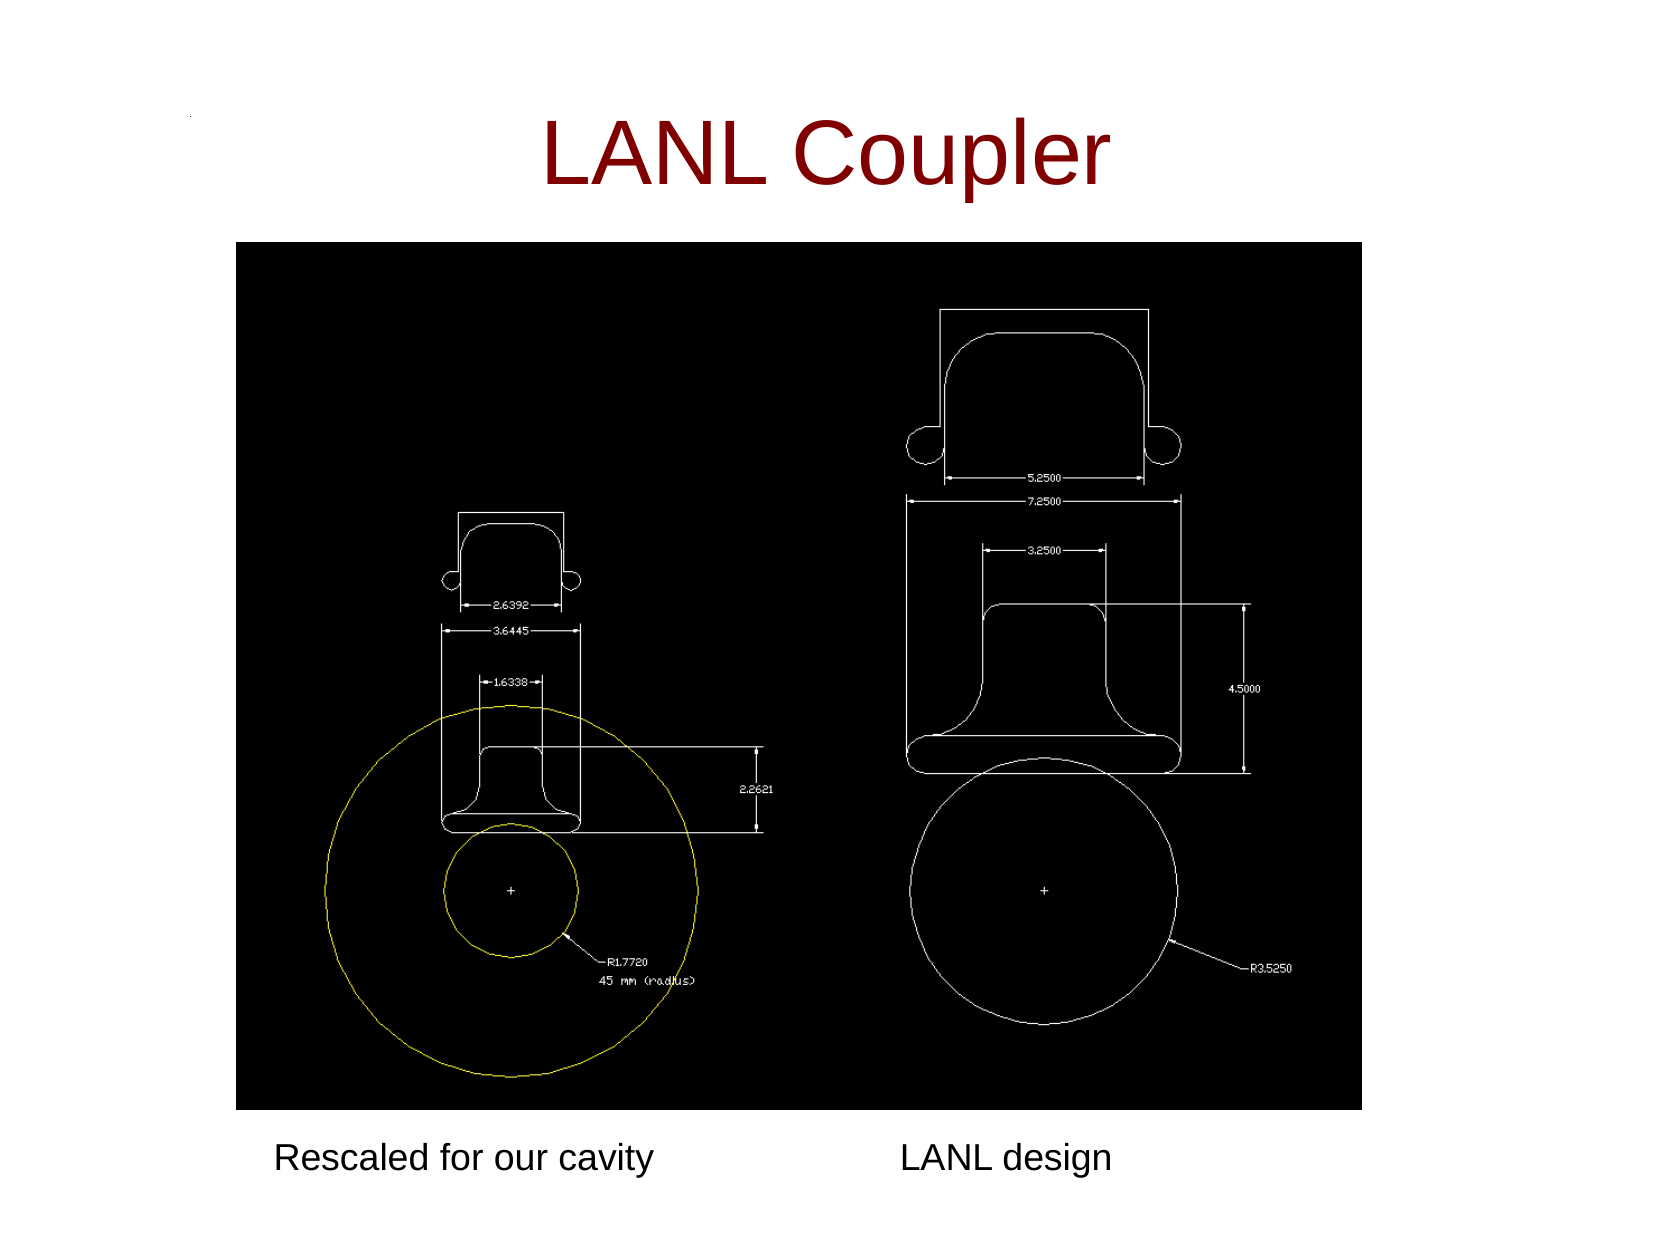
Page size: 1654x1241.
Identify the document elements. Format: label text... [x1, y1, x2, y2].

title LANL Coupler [82, 49, 1571, 257]
picture [236, 242, 1362, 1111]
text_box LANL design [884, 1128, 1197, 1186]
text_box Rescaled for our cavity [258, 1128, 679, 1186]
